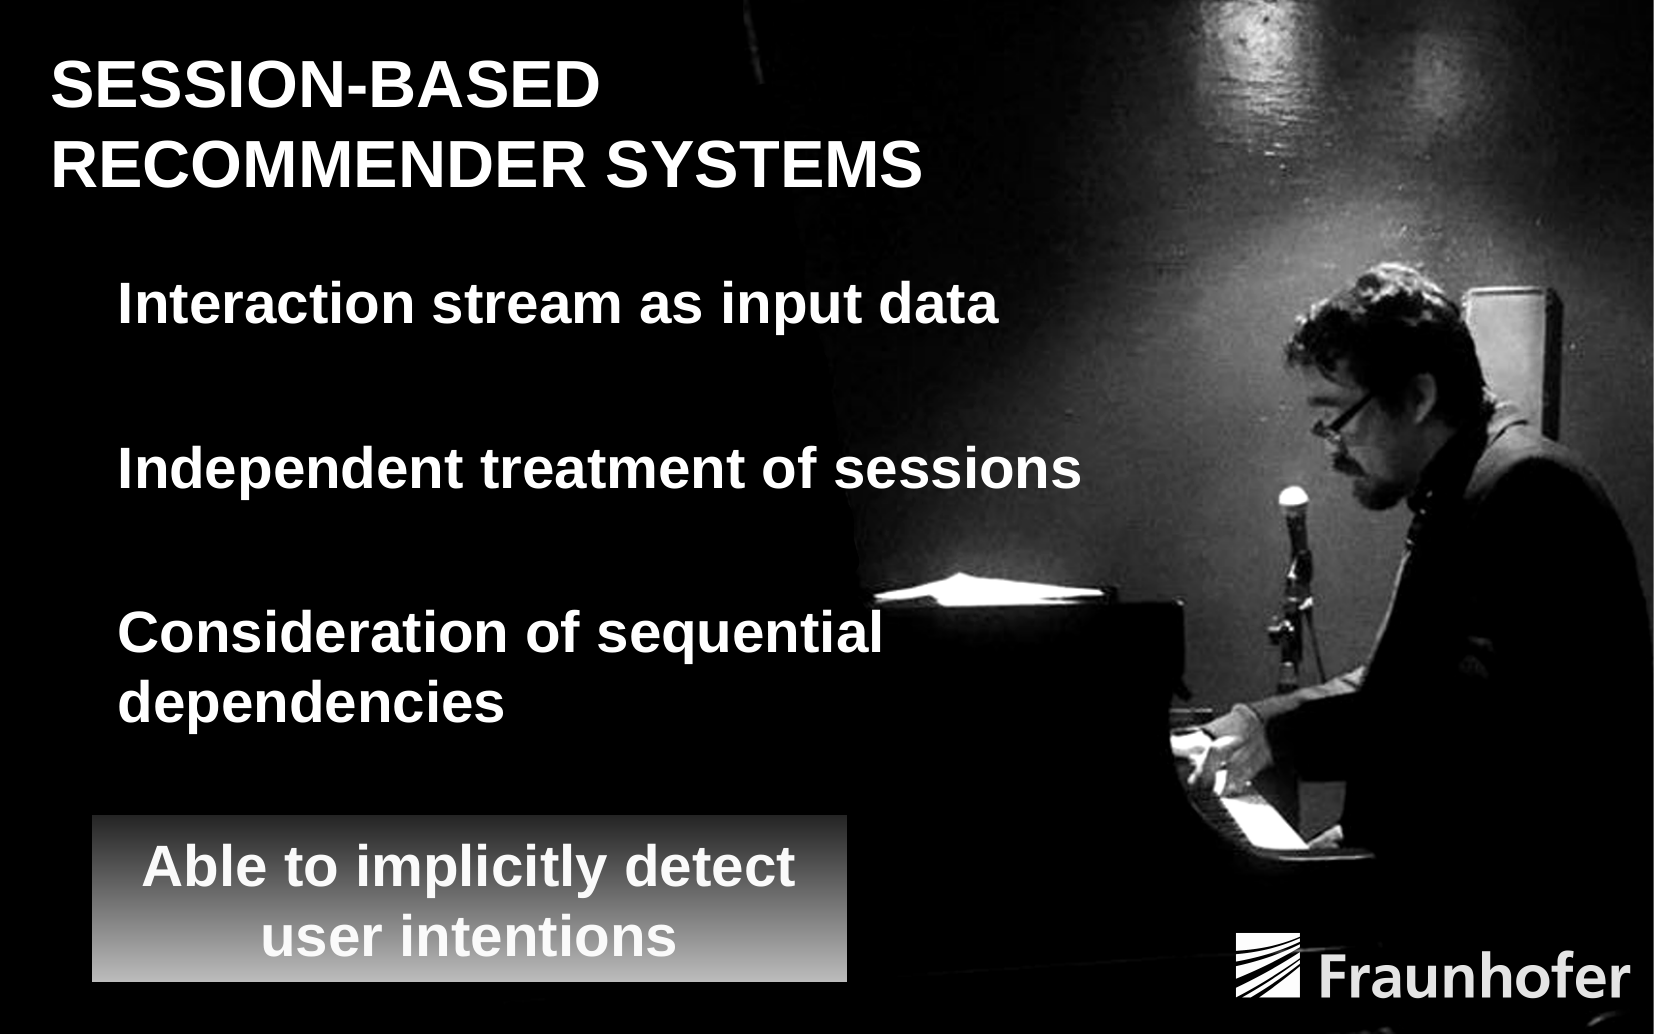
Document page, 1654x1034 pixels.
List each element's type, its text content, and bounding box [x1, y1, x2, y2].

picture [0, 0, 1654, 1034]
text_box Able to implicitly detect user intentions [91, 814, 848, 983]
list Interaction stream as input data Independent treatment of sessions Consideration of sequential dependencies [82, 225, 1159, 775]
title Session-based recommender systems [49, 34, 1613, 207]
